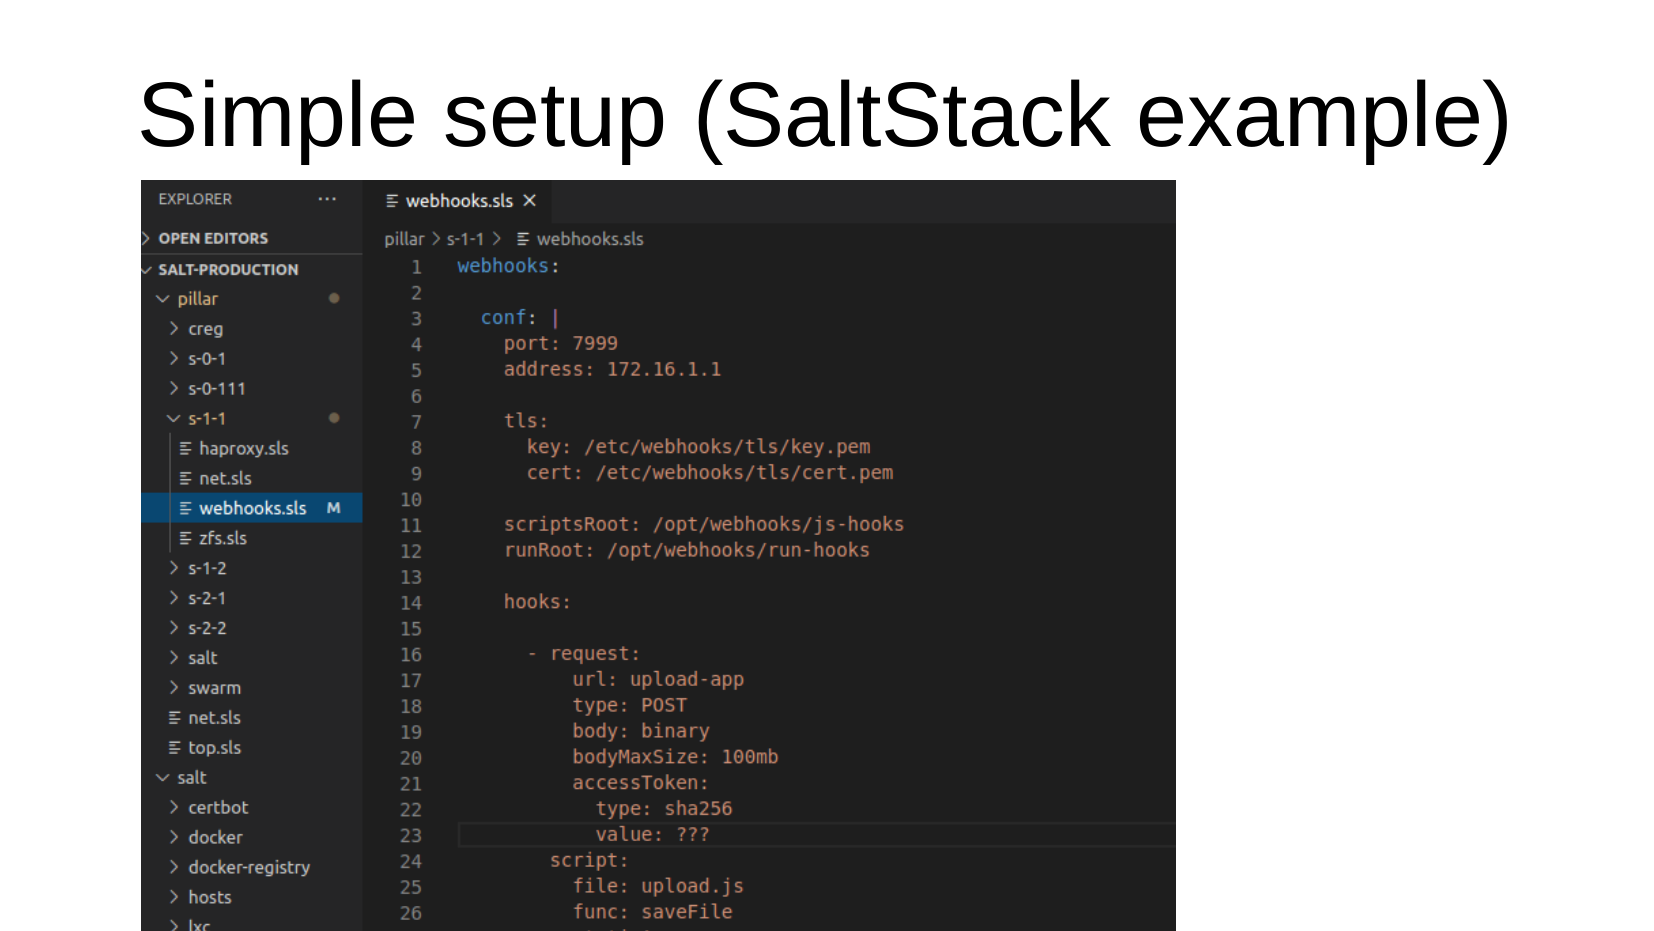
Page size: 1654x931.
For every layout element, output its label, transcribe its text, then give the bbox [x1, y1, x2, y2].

picture [141, 180, 1176, 931]
title Simple setup (SaltStack example) [82, 37, 1571, 193]
